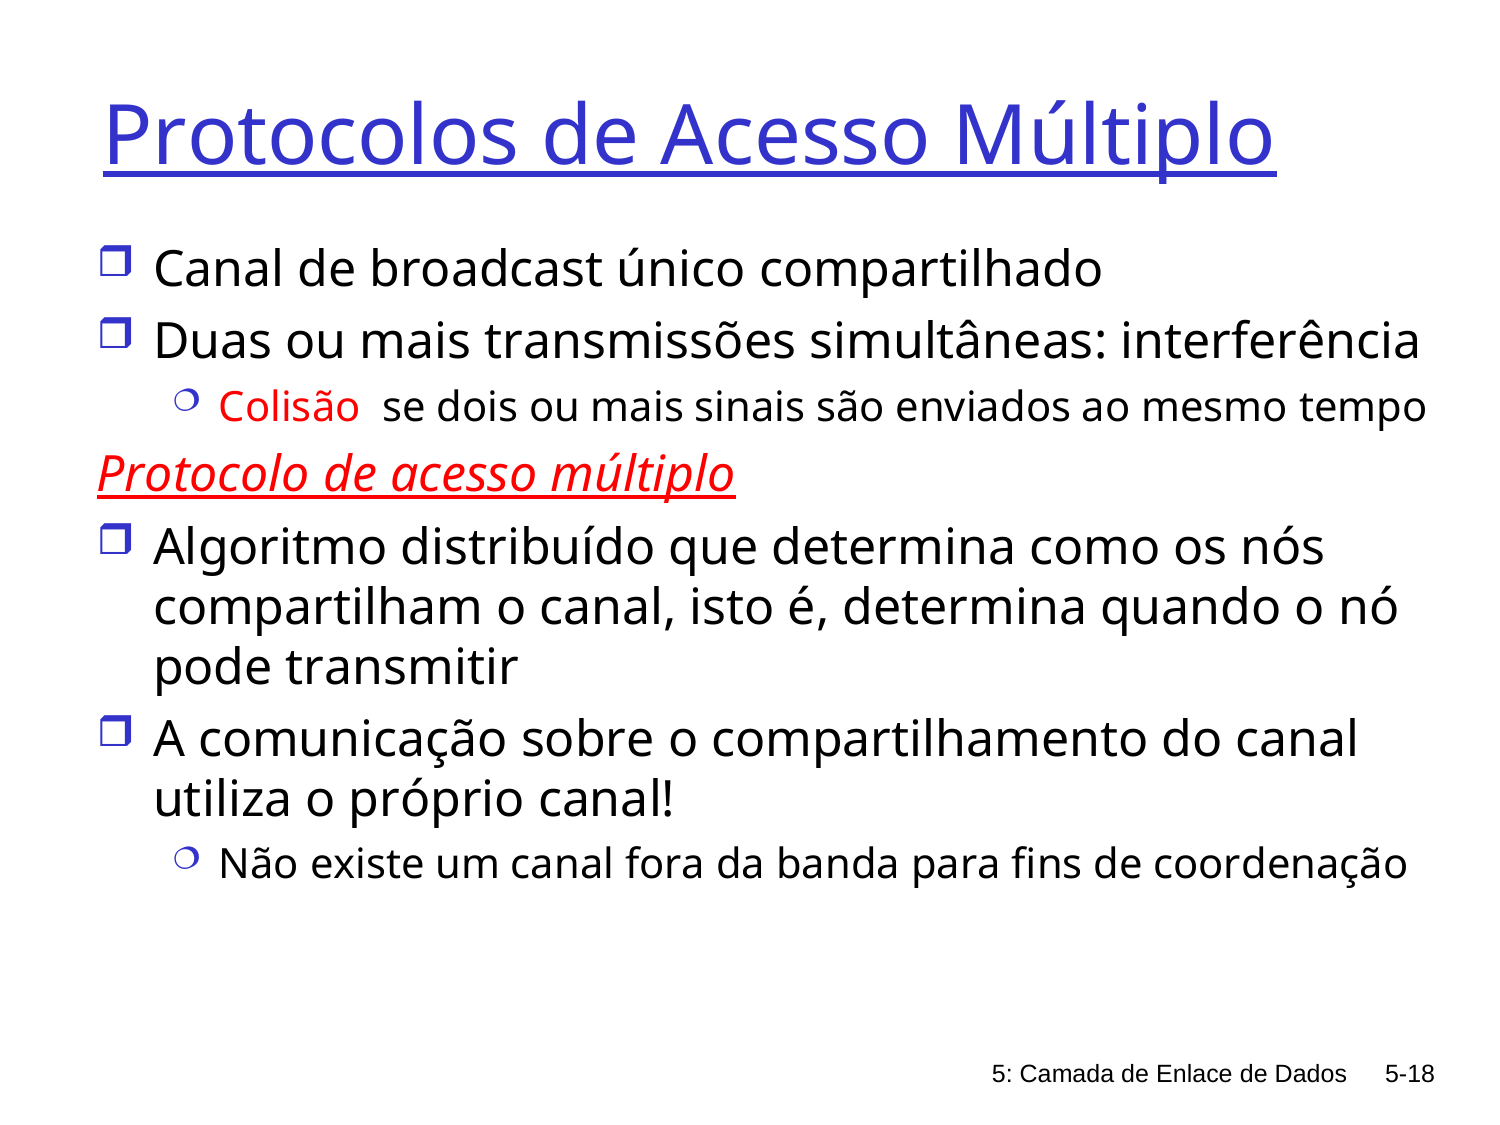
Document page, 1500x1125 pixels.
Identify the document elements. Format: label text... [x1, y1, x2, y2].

text_box 5-<número> [1339, 1050, 1451, 1125]
title Protocolos de Acesso Múltiplo [87, 37, 1363, 225]
text_box 5: Camada de Enlace de Dados [837, 1050, 1339, 1125]
list Canal de broadcast único compartilhado Duas ou mais transmissões simultâneas: interferência Colisão se dois ou mais sinais são enviados ao mesmo tempo Protocolo de acesso múltiplo Algoritmo distribuído que determina como os nós compartilham o canal, isto é, determina quando o nó pode transmitir A comunicação sobre o compartilhamento do canal utiliza o próprio canal! Não existe um canal fora da banda para fins de coordenação [81, 228, 1460, 992]
